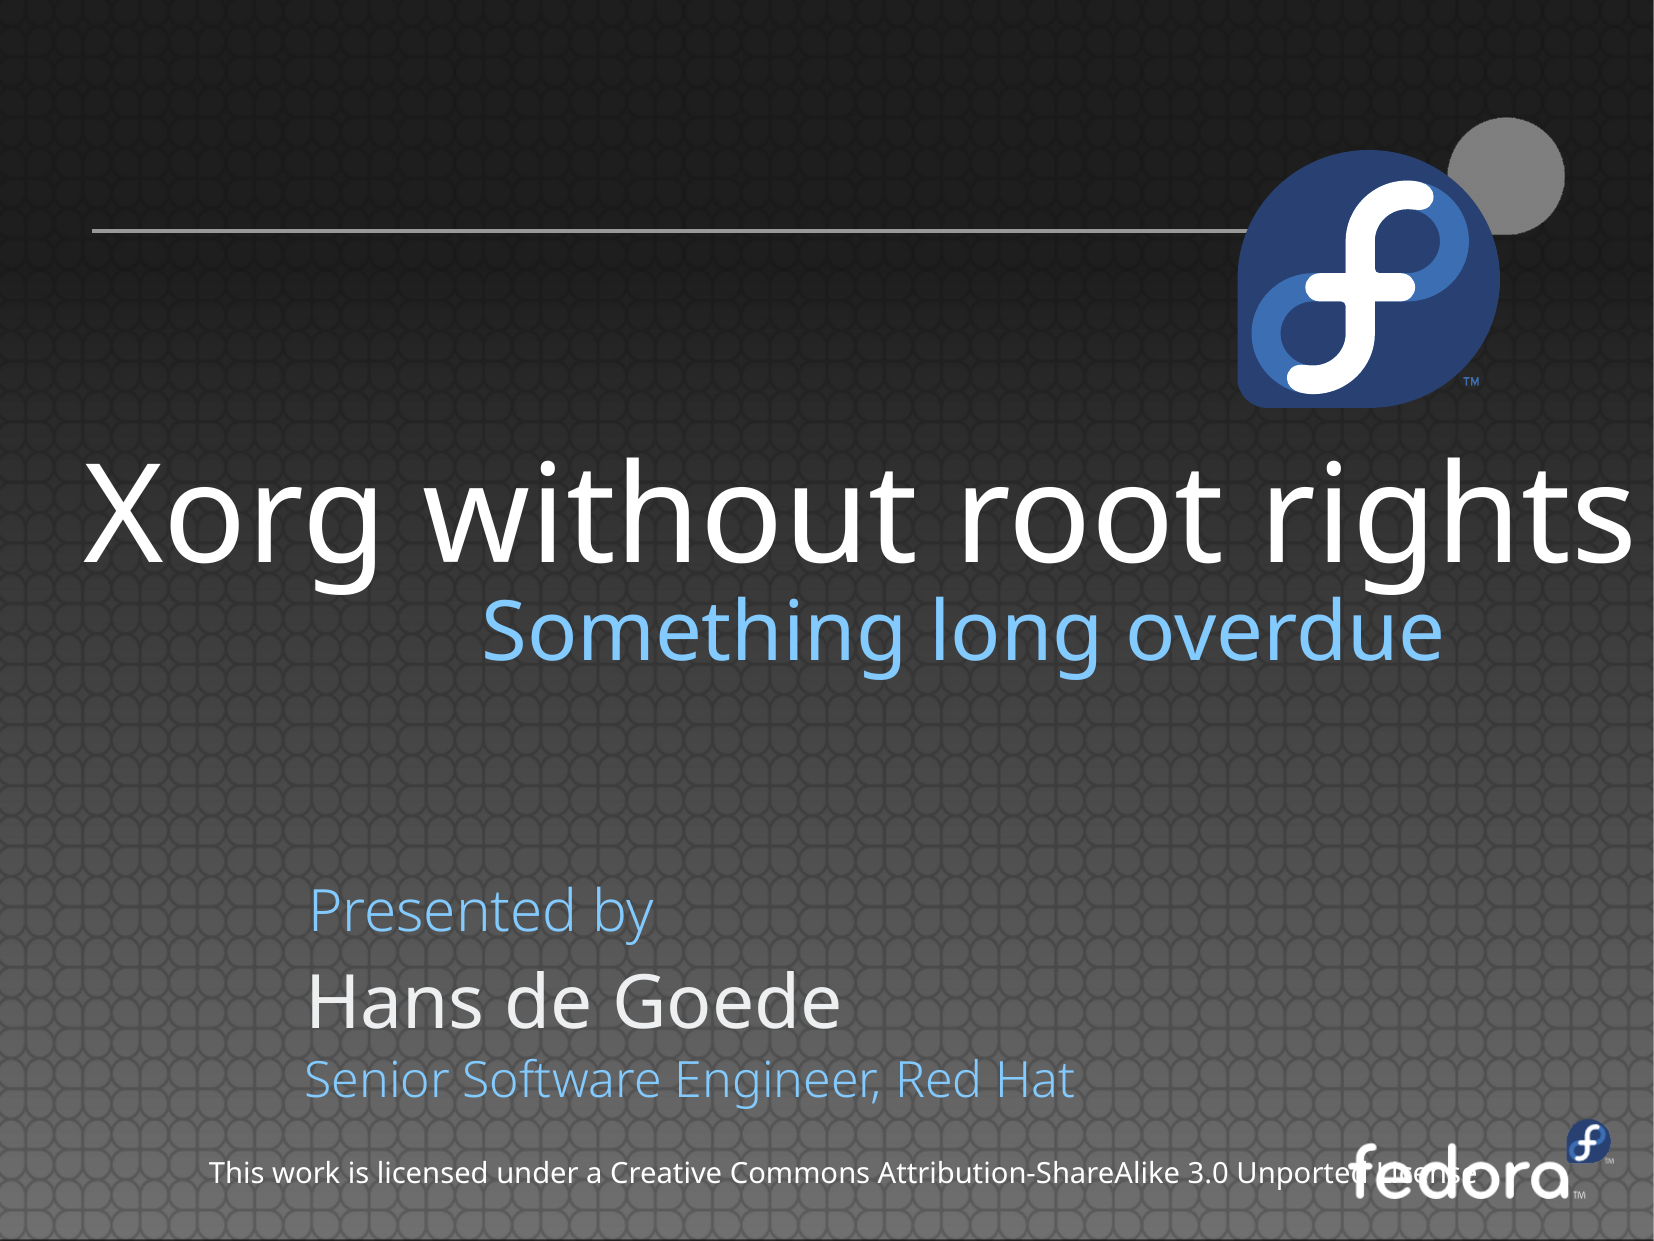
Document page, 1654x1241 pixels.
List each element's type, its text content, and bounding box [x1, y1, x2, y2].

text_box This work is licensed under a Creative Commons Attribution-ShareAlike 3.0 Unported License [217, 1144, 1470, 1215]
text_box Presented by [293, 861, 694, 936]
picture [0, 0, 1654, 1241]
subtitle Something long overdue [100, 585, 1447, 671]
text_box Xorg without root rights [9, 408, 1653, 563]
text_box Senior Software Engineer, Red Hat [289, 1036, 1149, 1107]
text_box Hans de Goede [290, 941, 1042, 1033]
